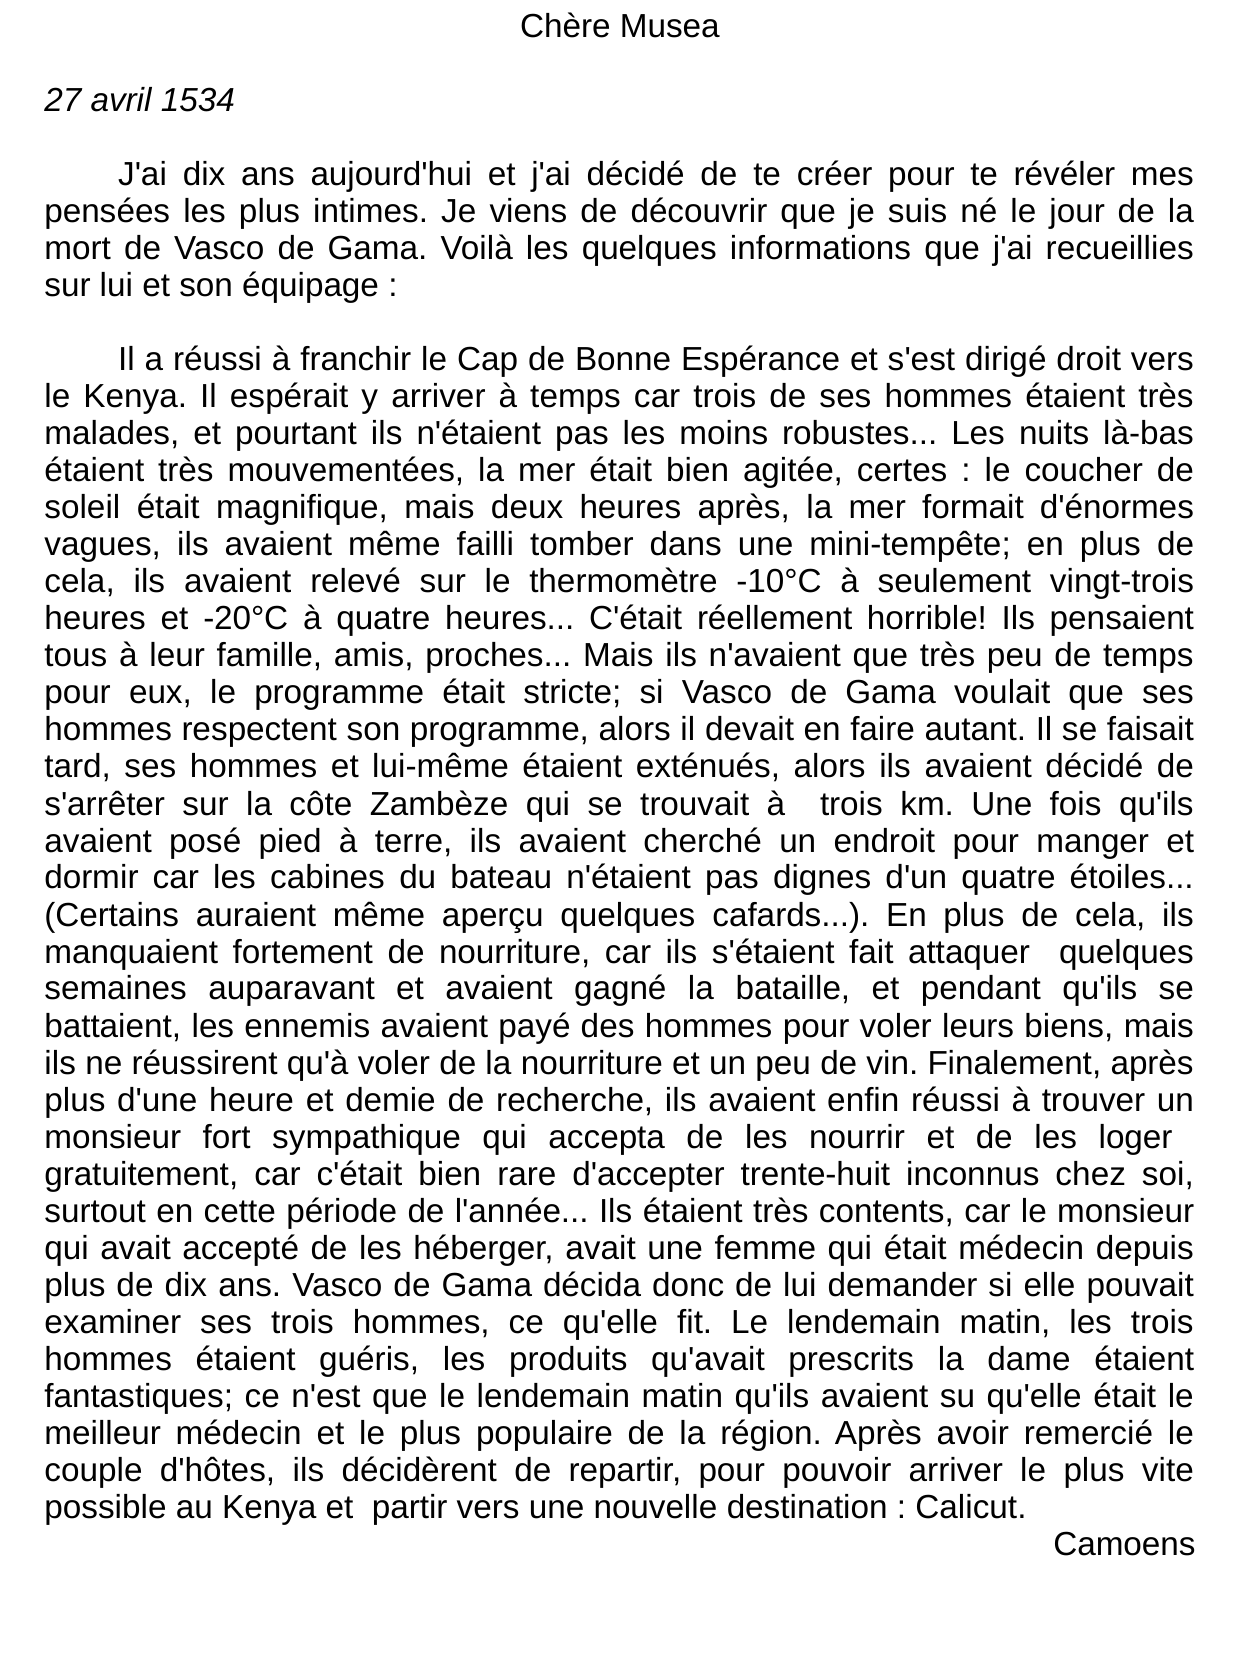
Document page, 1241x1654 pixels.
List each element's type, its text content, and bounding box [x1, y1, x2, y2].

text_box Chère Musea 27 avril 1534 J'ai dix ans aujourd'hui et j'ai décidé de te créer pour te révéler mes pensées les plus intimes. Je viens de découvrir que je suis né le jour de la mort de Vasco de Gama. Voilà les quelques informations que j'ai recueillies sur lui et son équipage : Il a réussi à franchir le Cap de Bonne Espérance et s'est dirigé droit vers le Kenya. Il espérait y arriver à temps car trois de ses hommes étaient très malades, et pourtant ils n'étaient pas les moins robustes... Les nuits là-bas étaient très mouvementées, la mer était bien agitée, certes : le coucher de soleil était magnifique, mais deux heures après, la mer formait d'énormes vagues, ils avaient même failli tomber dans une mini-tempête; en plus de cela, ils avaient relevé sur le thermomètre -10°C à seulement vingt-trois heures et -20°C à quatre heures... C'était réellement horrible! Ils pensaient tous à leur famille, amis, proches... Mais ils n'avaient que très peu de temps pour eux, le programme était stricte; si Vasco de Gama voulait que ses hommes respectent son programme, alors il devait en faire autant. Il se faisait tard, ses hommes et lui-même étaient exténués, alors ils avaient décidé de s'arrêter sur la côte Zambèze qui se trouvait à trois km. Une fois qu'ils avaient posé pied à terre, ils avaient cherché un endroit pour manger et dormir car les cabines du bateau n'étaient pas dignes d'un quatre étoiles... (Certains auraient même aperçu quelques cafards...). En plus de cela, ils manquaient fortement de nourriture, car ils s'étaient fait attaquer quelques semaines auparavant et avaient gagné la bataille, et pendant qu'ils se battaient, les ennemis avaient payé des hommes pour voler leurs biens, mais ils ne réussirent qu'à voler de la nourriture et un peu de vin. Finalement, après plus d'une heure et demie de recherche, ils avaient enfin réussi à trouver un monsieur fort sympathique qui accepta de les nourrir et de les loger gratuitement, car c'était bien rare d'accepter trente-huit inconnus chez soi, surtout en cette période de l'année... Ils étaient très contents, car le monsieur qui avait accepté de les héberger, avait une femme qui était médecin depuis plus de dix ans. Vasco de Gama décida donc de lui demander si elle pouvait examiner ses trois hommes, ce qu'elle fit. Le lendemain matin, les trois hommes étaient guéris, les produits qu'avait prescrits la dame étaient fantastiques; ce n'est que le lendemain matin qu'ils avaient su qu'elle était le meilleur médecin et le plus populaire de la région. Après avoir remercié le couple d'hôtes, ils décidèrent de repartir, pour pouvoir arriver le plus vite possible au Kenya et partir vers une nouvelle destination : Calicut. Camoens [29, 0, 1211, 1654]
